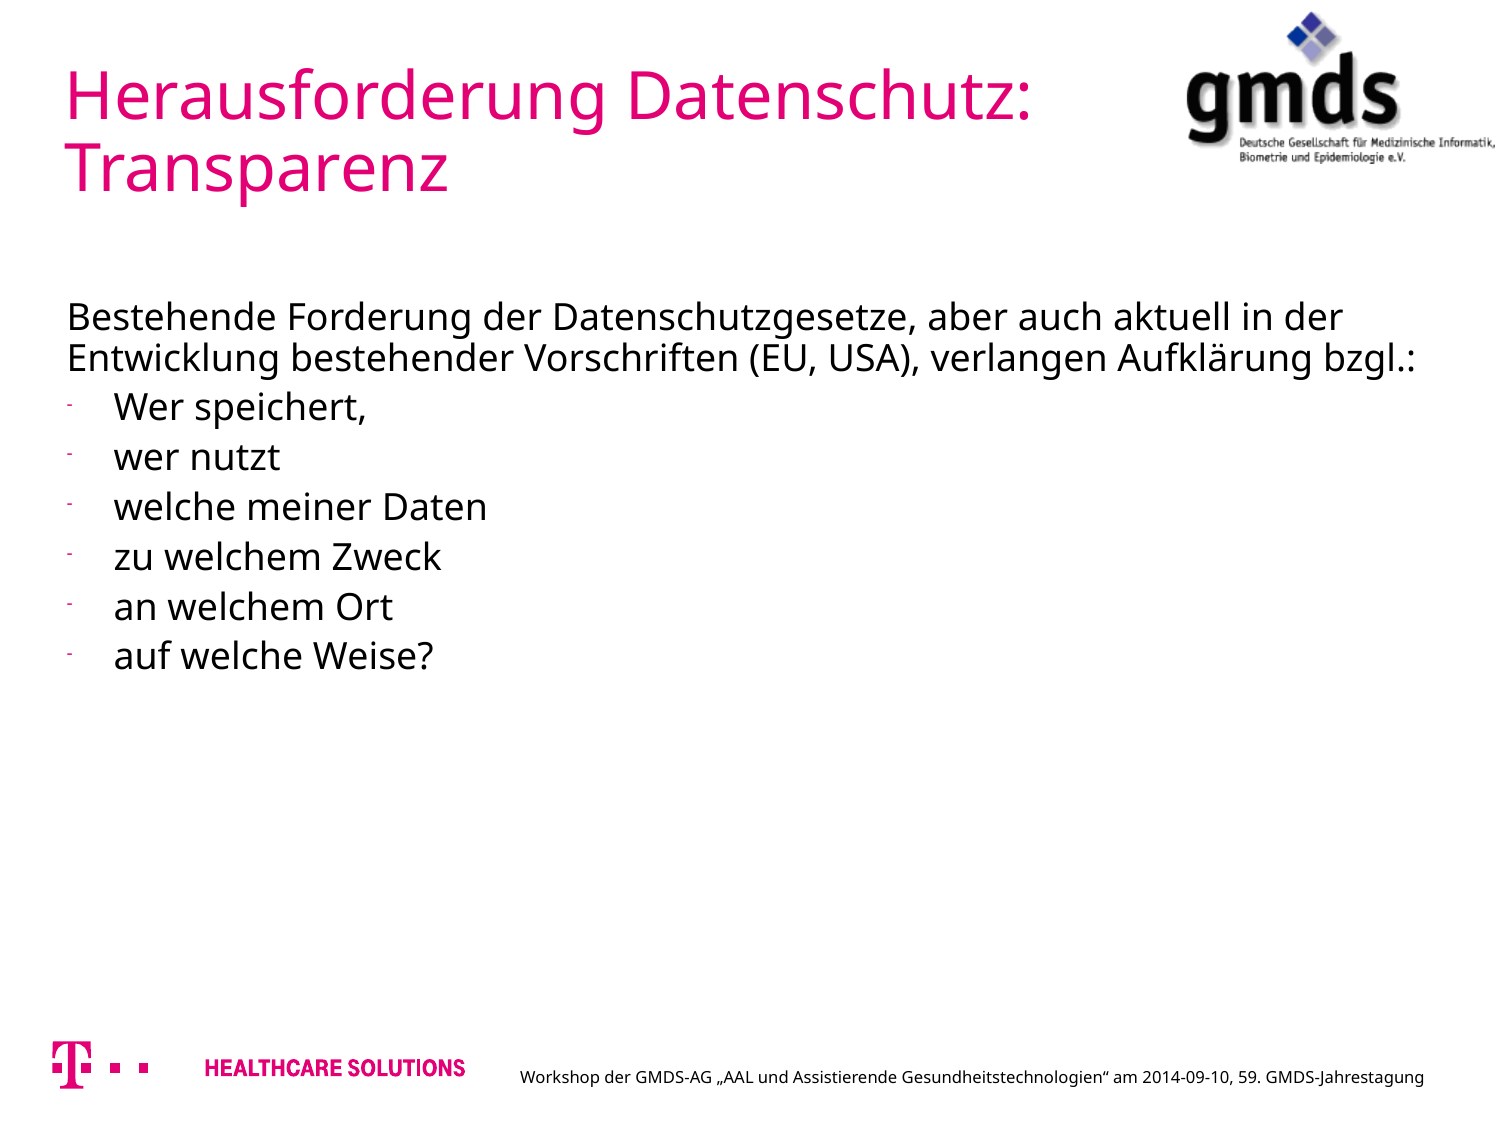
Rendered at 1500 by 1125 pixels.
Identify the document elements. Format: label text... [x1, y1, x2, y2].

title Herausforderung Datenschutz: Transparenz [50, 54, 1179, 185]
picture [1181, 8, 1495, 164]
text_box Workshop der GMDS-AG „AAL und Assistierende Gesundheitstechnologien“ am 2014-09-10, 59. GMDS-Jahrestagung [520, 1049, 1479, 1087]
list Bestehende Forderung der Datenschutzgesetze, aber auch aktuell in der Entwicklung bestehender Vorschriften (EU, USA), verlangen Aufklärung bzgl.: Wer speichert, wer nutzt welche meiner Daten zu welchem Zweck an welchem Ort auf welche Weise? [51, 290, 1447, 994]
